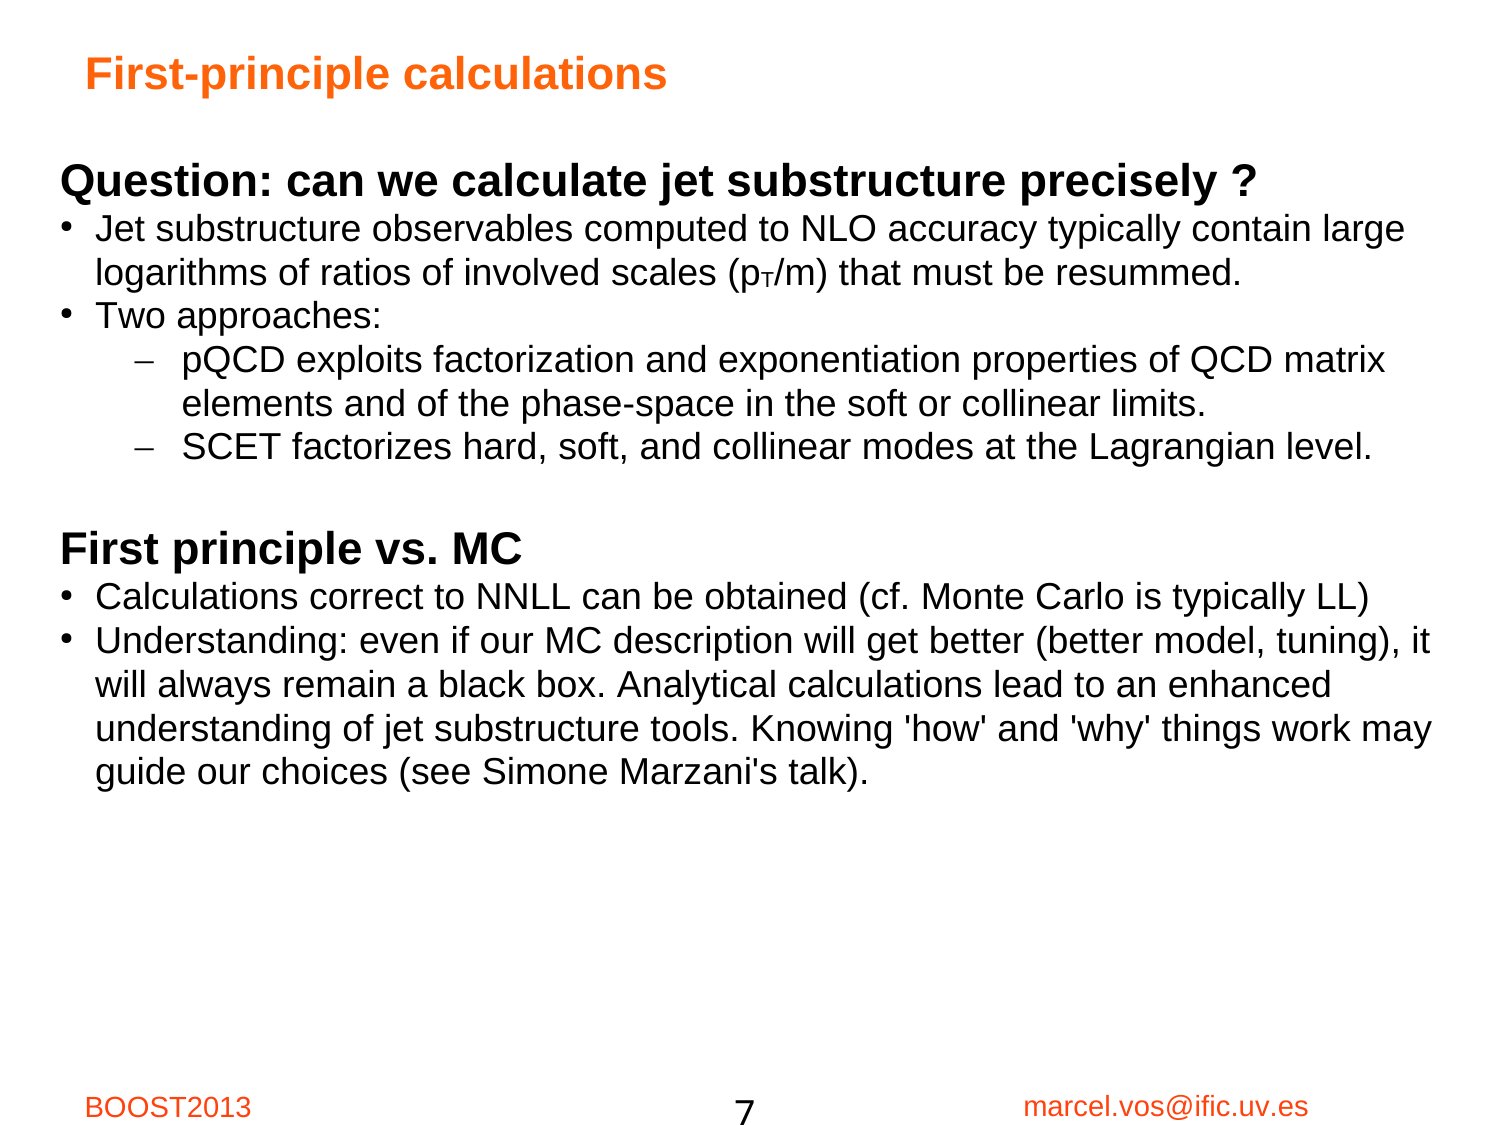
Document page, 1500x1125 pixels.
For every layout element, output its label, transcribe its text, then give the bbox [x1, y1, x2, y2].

text_box Question: can we calculate jet substructure precisely ? Jet substructure observables computed to NLO accuracy typically contain large logarithms of ratios of involved scales (pT/m) that must be resummed. Two approaches: pQCD exploits factorization and exponentiation properties of QCD matrix elements and of the phase-space in the soft or collinear limits. SCET factorizes hard, soft, and collinear modes at the Lagrangian level. First principle vs. MC Calculations correct to NNLL can be obtained (cf. Monte Carlo is typically LL) Understanding: even if our MC description will get better (better model, tuning), it will always remain a black box. Analytical calculations lead to an enhanced understanding of jet substructure tools. Knowing 'how' and 'why' things work may guide our choices (see Simone Marzani's talk). [45, 145, 1466, 1125]
title First-principle calculations [85, 26, 1259, 121]
